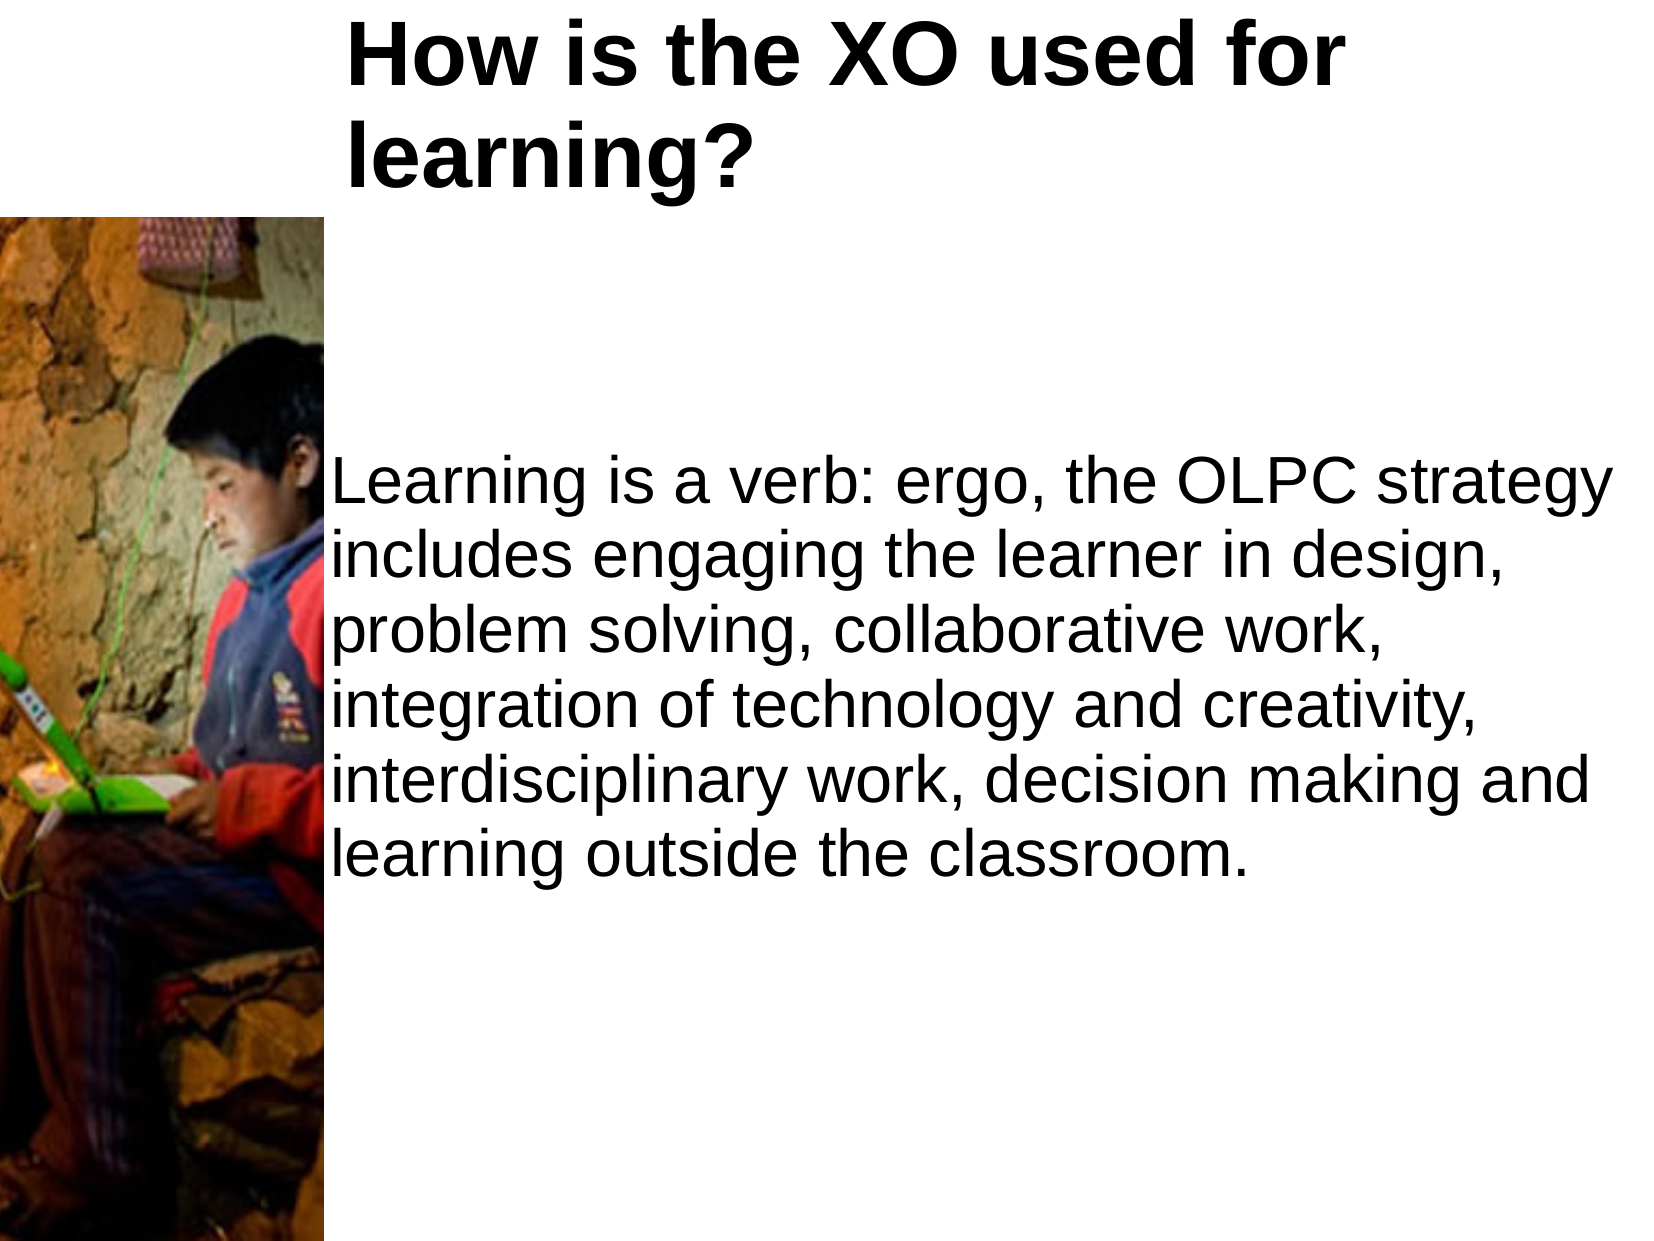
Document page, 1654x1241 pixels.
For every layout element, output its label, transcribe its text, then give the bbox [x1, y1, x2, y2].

subtitle Learning is a verb: ergo, the OLPC strategy includes engaging the learner in design, problem solving, collaborative work, integration of technology and creativity, interdisciplinary work, decision making and learning outside the classroom. [330, 225, 1654, 1109]
title How is the XO used for learning? [345, 0, 1654, 211]
picture [0, 217, 324, 1241]
